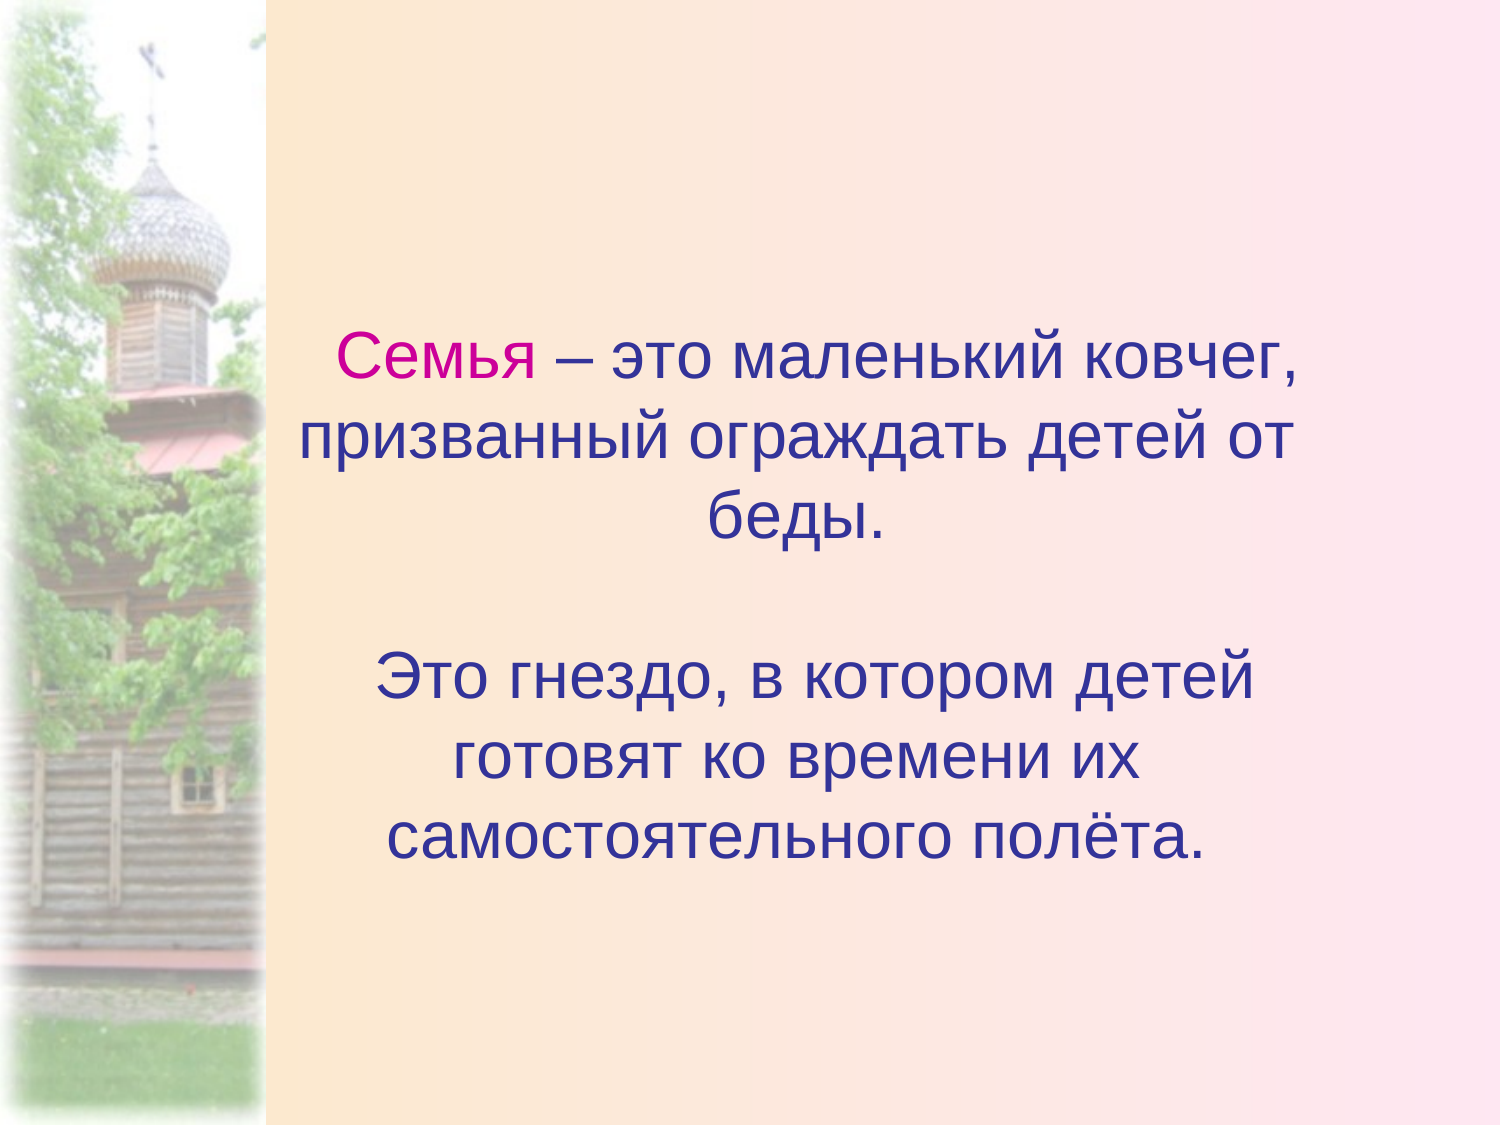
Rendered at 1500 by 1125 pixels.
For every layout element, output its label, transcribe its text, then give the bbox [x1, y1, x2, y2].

text_box Семья – это маленький ковчег, призванный ограждать детей от беды. Это гнездо, в котором детей готовят ко времени их самостоятельного полёта. [265, 303, 1329, 880]
picture [0, 0, 266, 1125]
